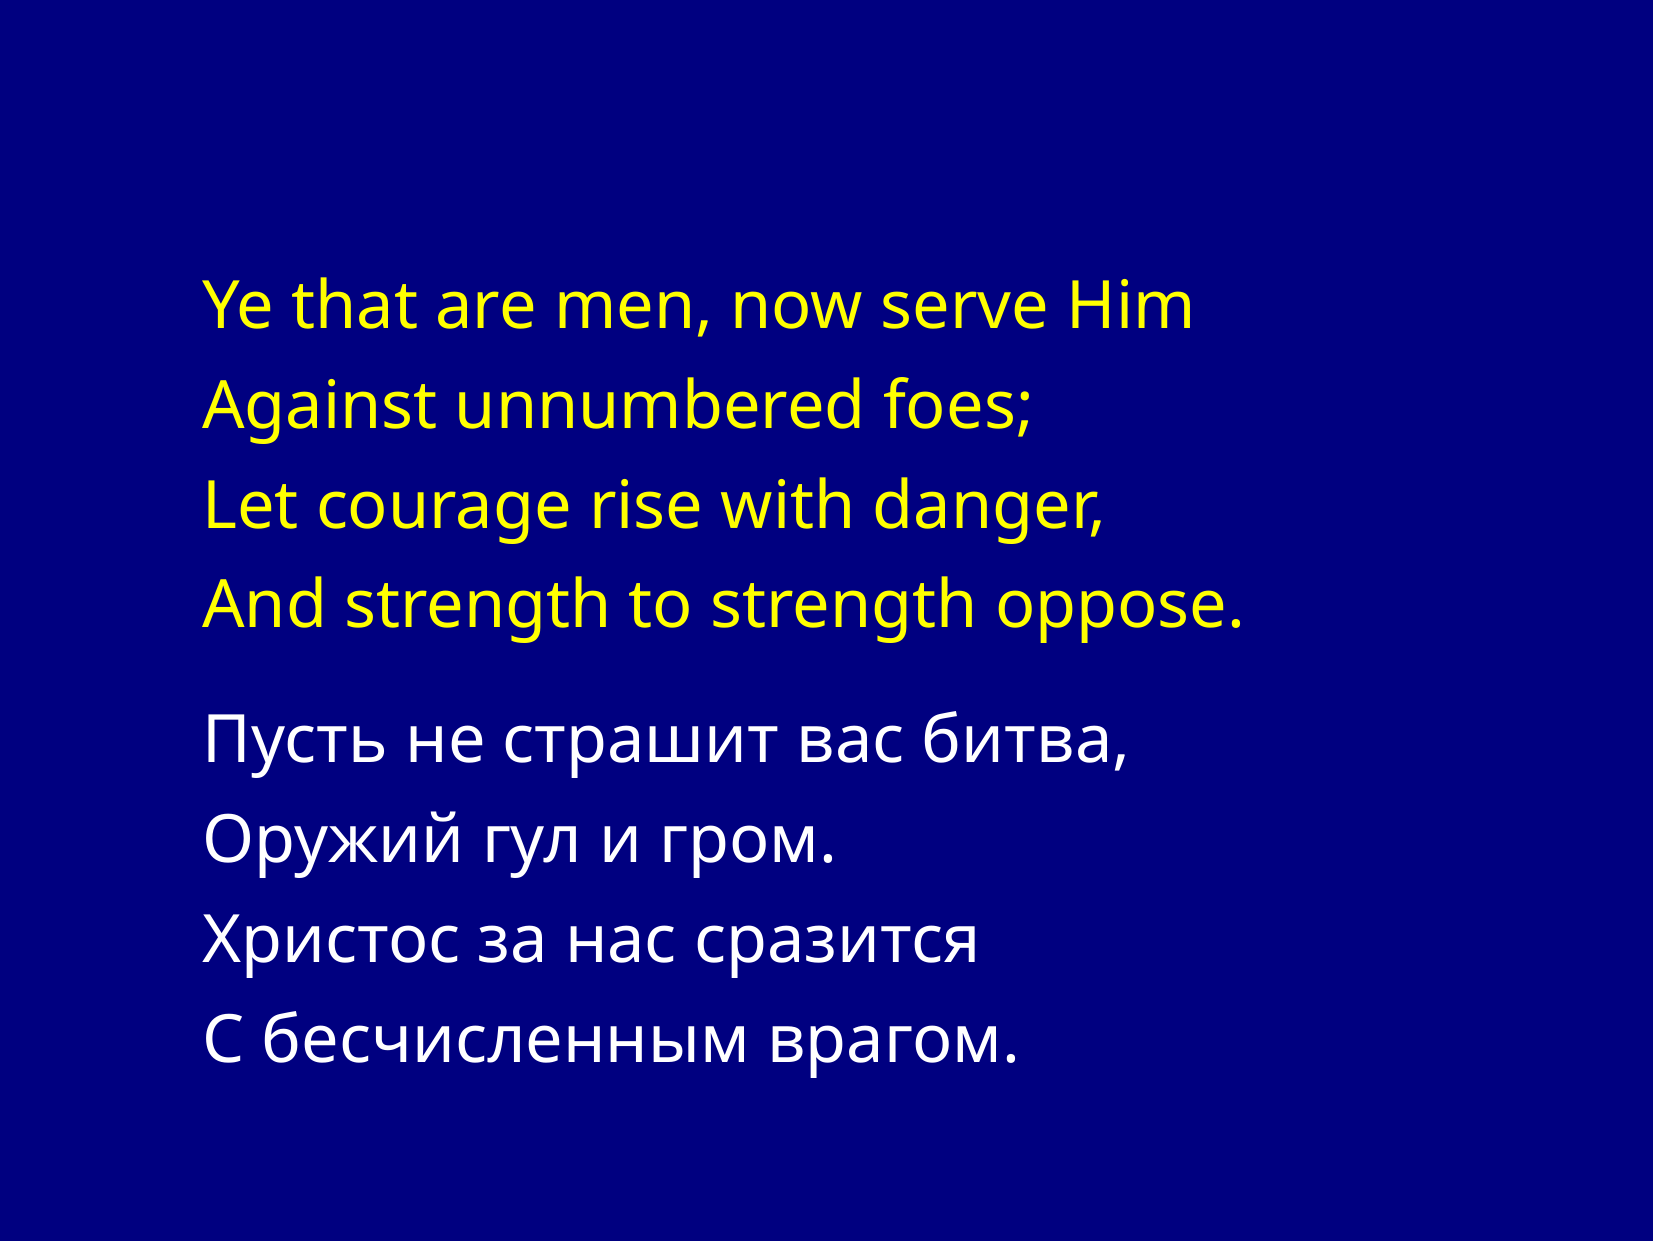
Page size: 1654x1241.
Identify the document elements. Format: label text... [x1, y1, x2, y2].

text_box Пусть не страшит вас битва, Оружий гул и гром. Христос за нас сразится С бесчисленным врагом. [75, 675, 1576, 1163]
text_box Ye that are men, now serve Him Against unnumbered foes; Let courage rise with danger, And strength to strength oppose. [75, 150, 1576, 638]
